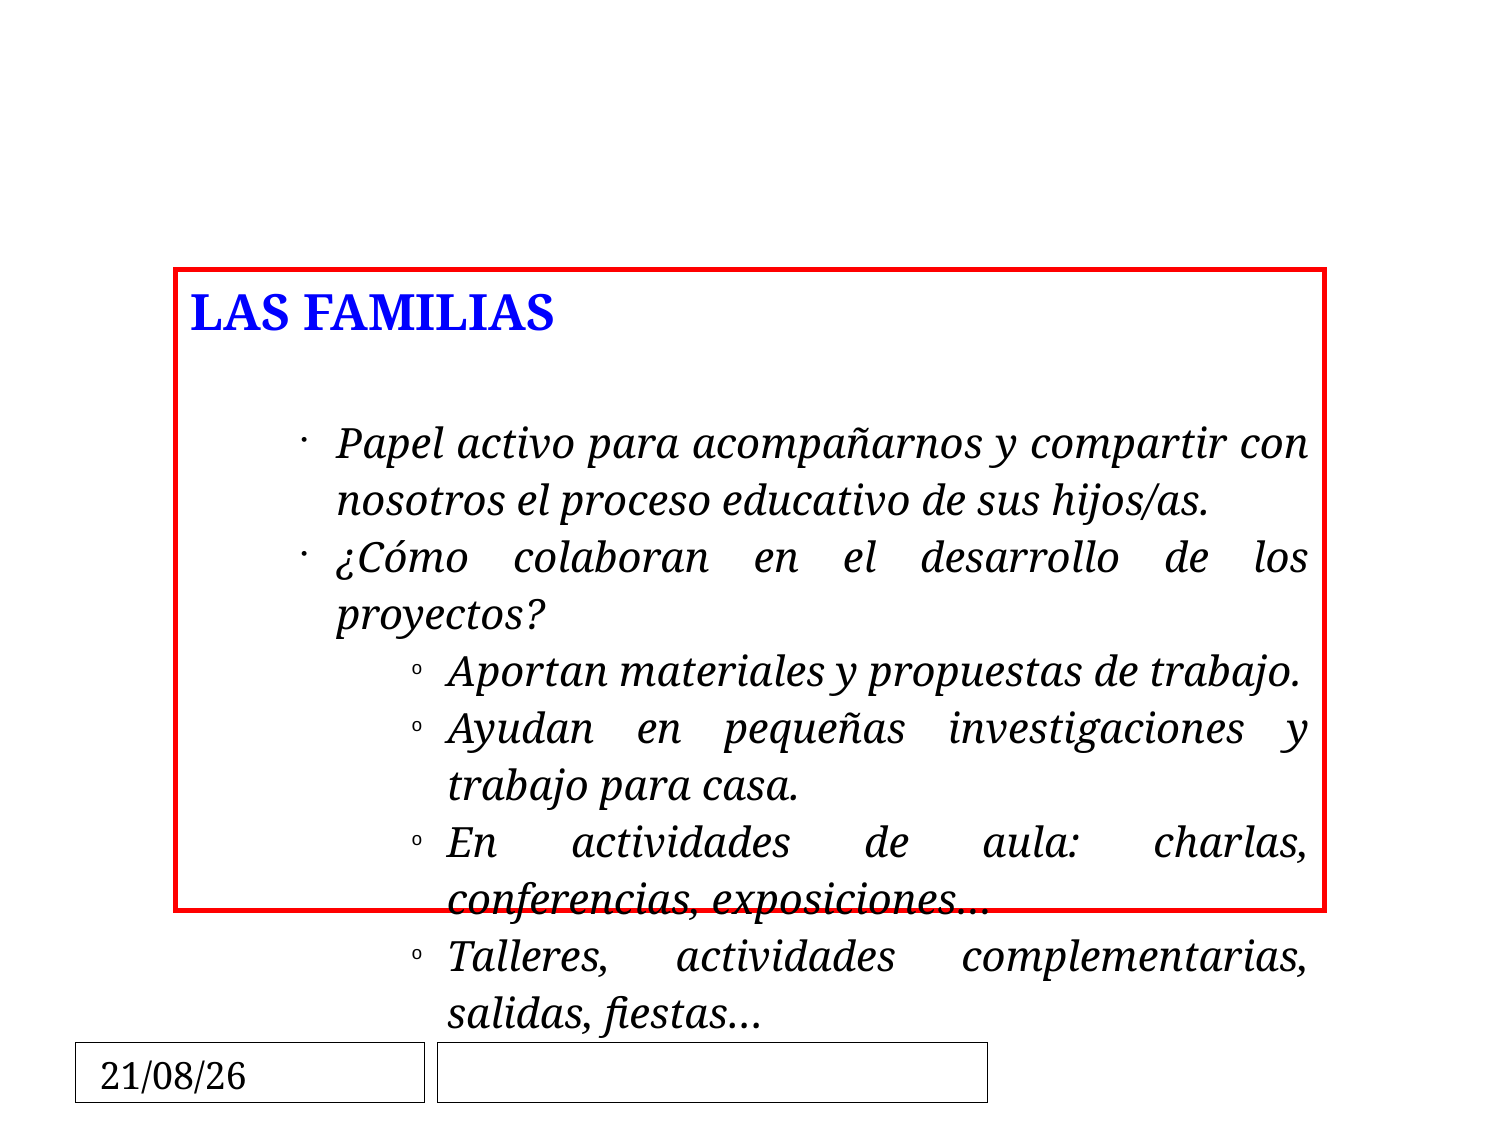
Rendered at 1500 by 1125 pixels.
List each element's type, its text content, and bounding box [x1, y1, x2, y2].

text_box LAS FAMILIAS Papel activo para acompañarnos y compartir con nosotros el proceso educativo de sus hijos/as. ¿Cómo colaboran en el desarrollo de los proyectos? Aportan materiales y propuestas de trabajo. Ayudan en pequeñas investigaciones y trabajo para casa. En actividades de aula: charlas, conferencias, exposiciones… Talleres, actividades complementarias, salidas, fiestas… [175, 269, 1325, 911]
